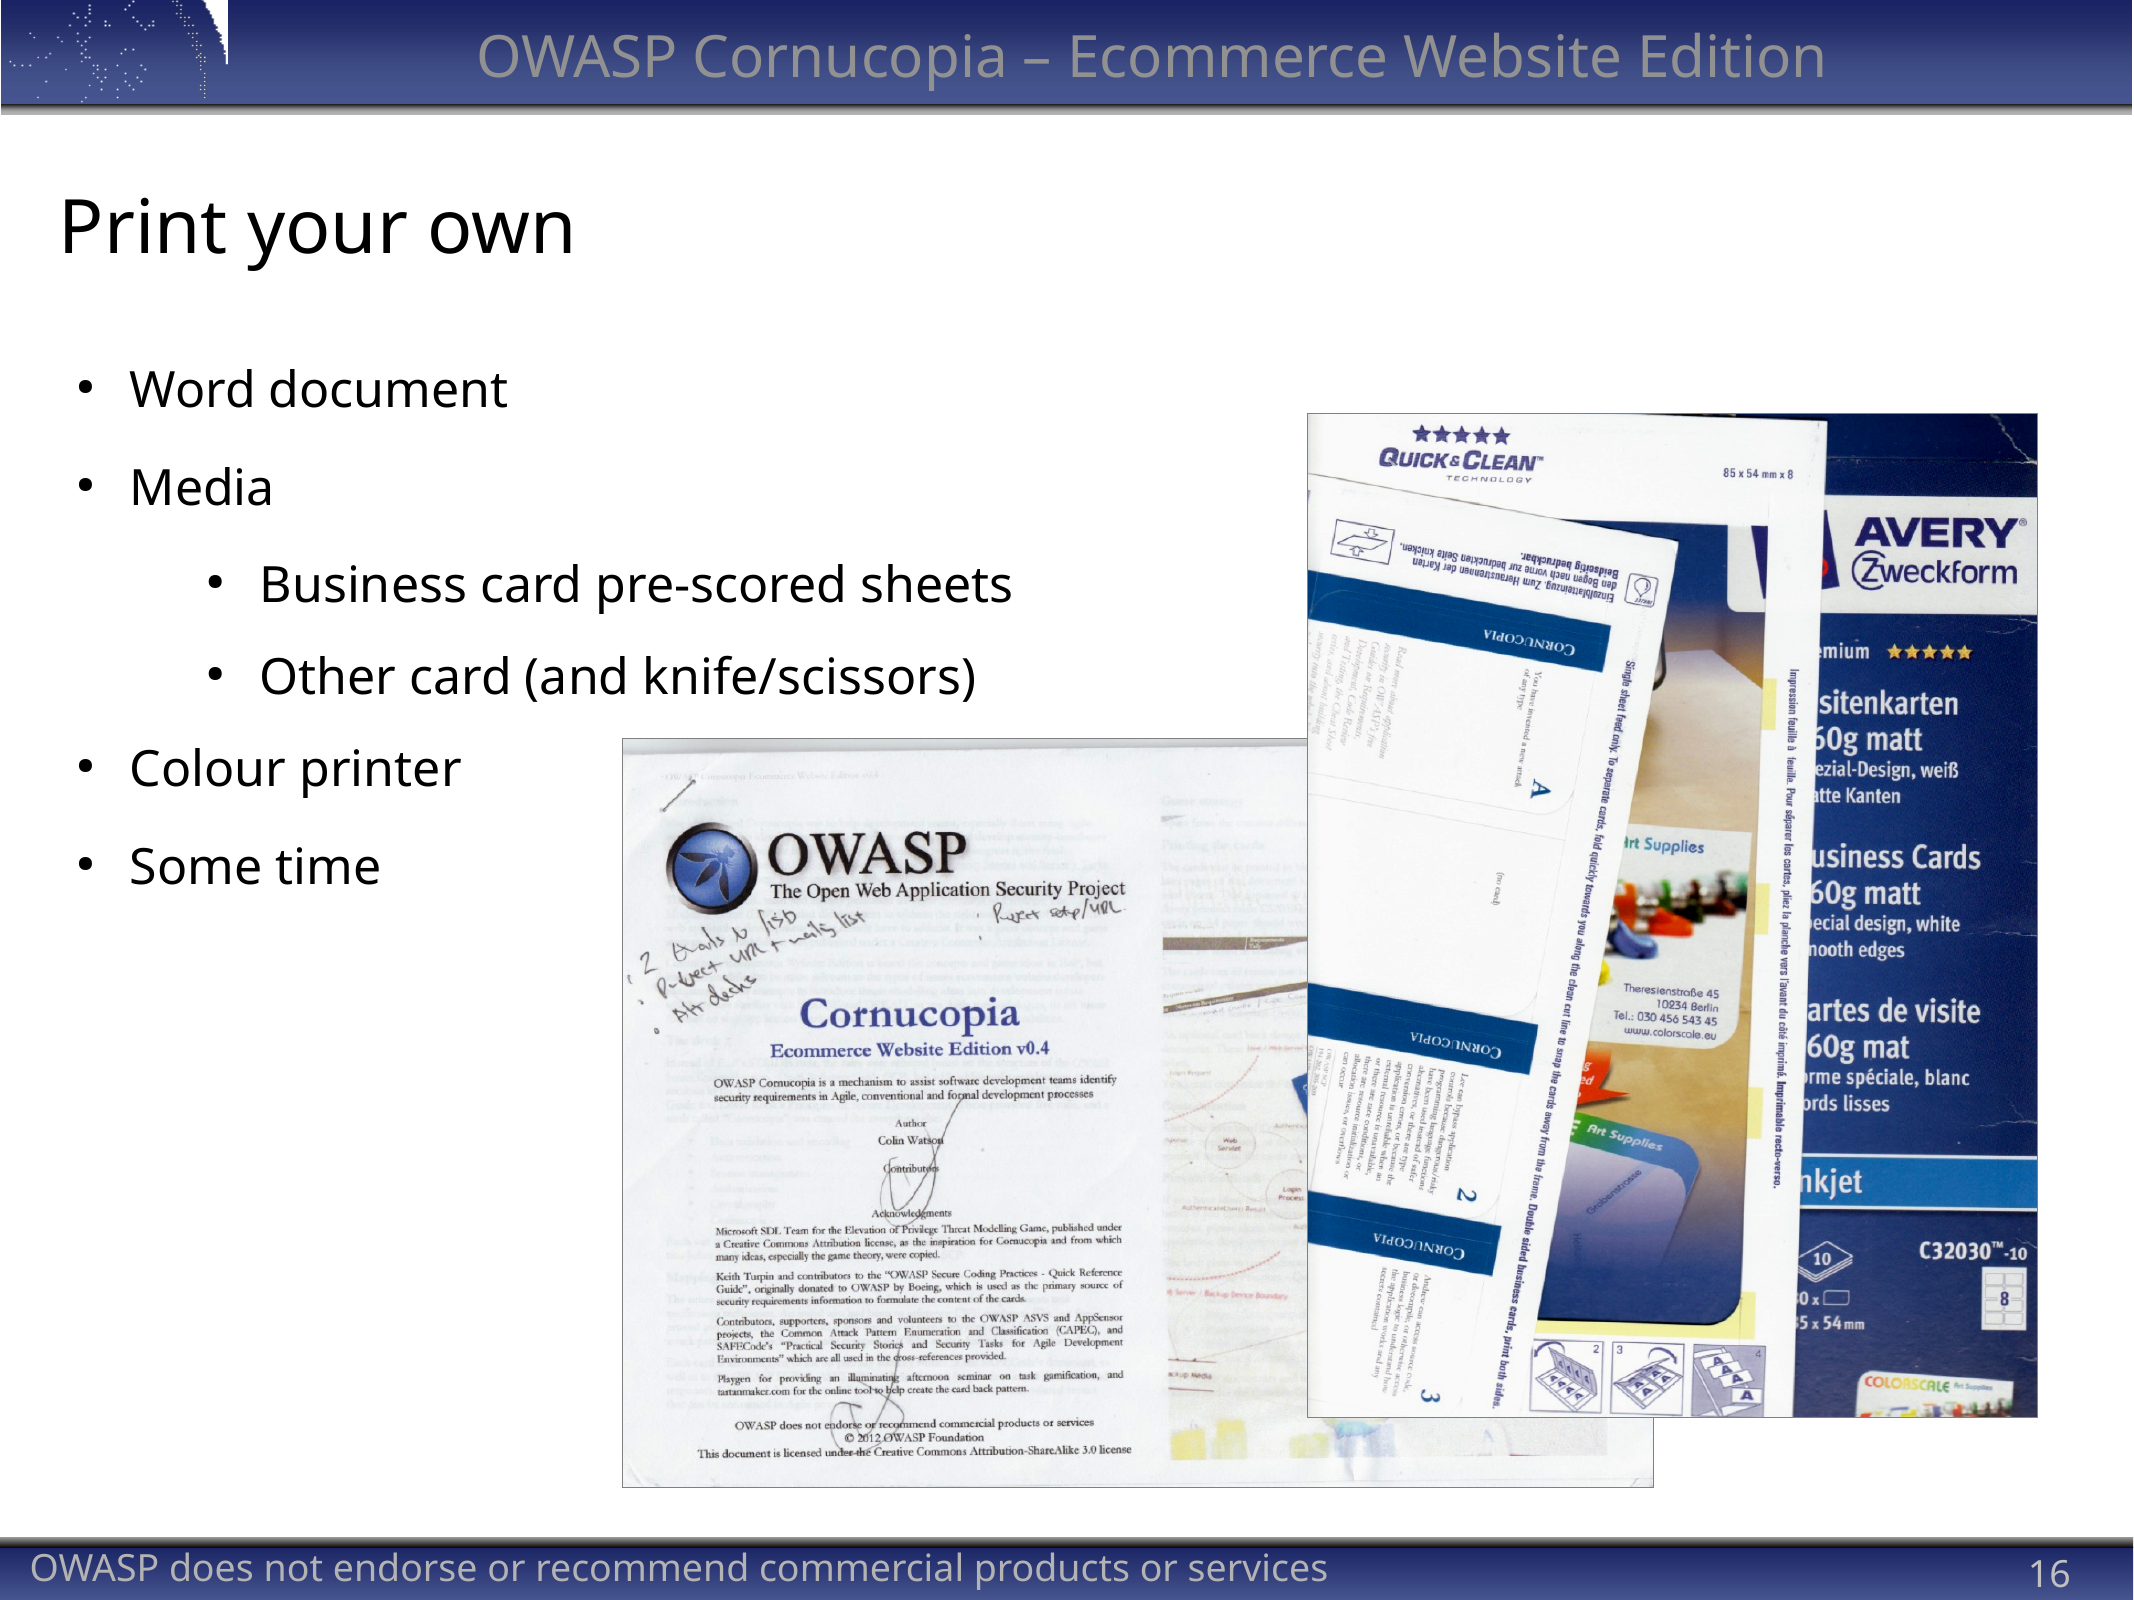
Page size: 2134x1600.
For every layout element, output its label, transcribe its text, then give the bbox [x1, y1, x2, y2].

title Print your own [58, 124, 2126, 325]
picture [622, 413, 2038, 1488]
list OWASP does not endorse or recommend commercial products or services [29, 1540, 2038, 1600]
list Word document Media Business card pre-scored sheets Other card (and knife/scissors) Colour printer Some time [58, 354, 1039, 1536]
